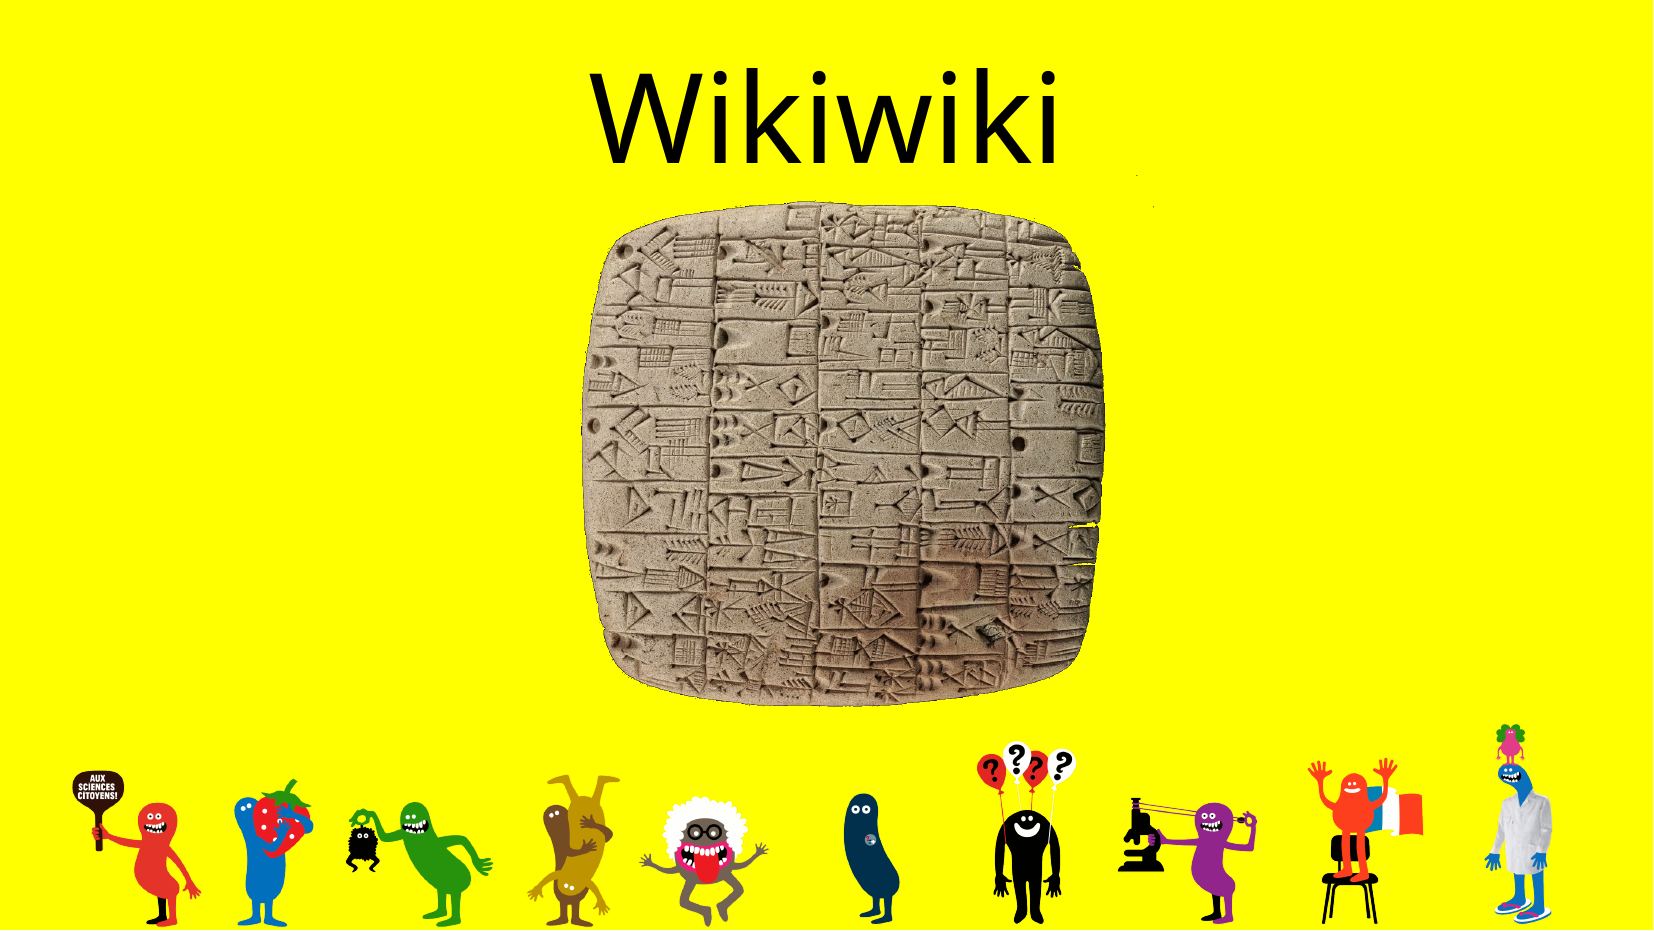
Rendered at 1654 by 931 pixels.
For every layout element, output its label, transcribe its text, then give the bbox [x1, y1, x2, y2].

picture [64, 83, 1589, 931]
title Wikiwiki [82, 28, 1571, 201]
